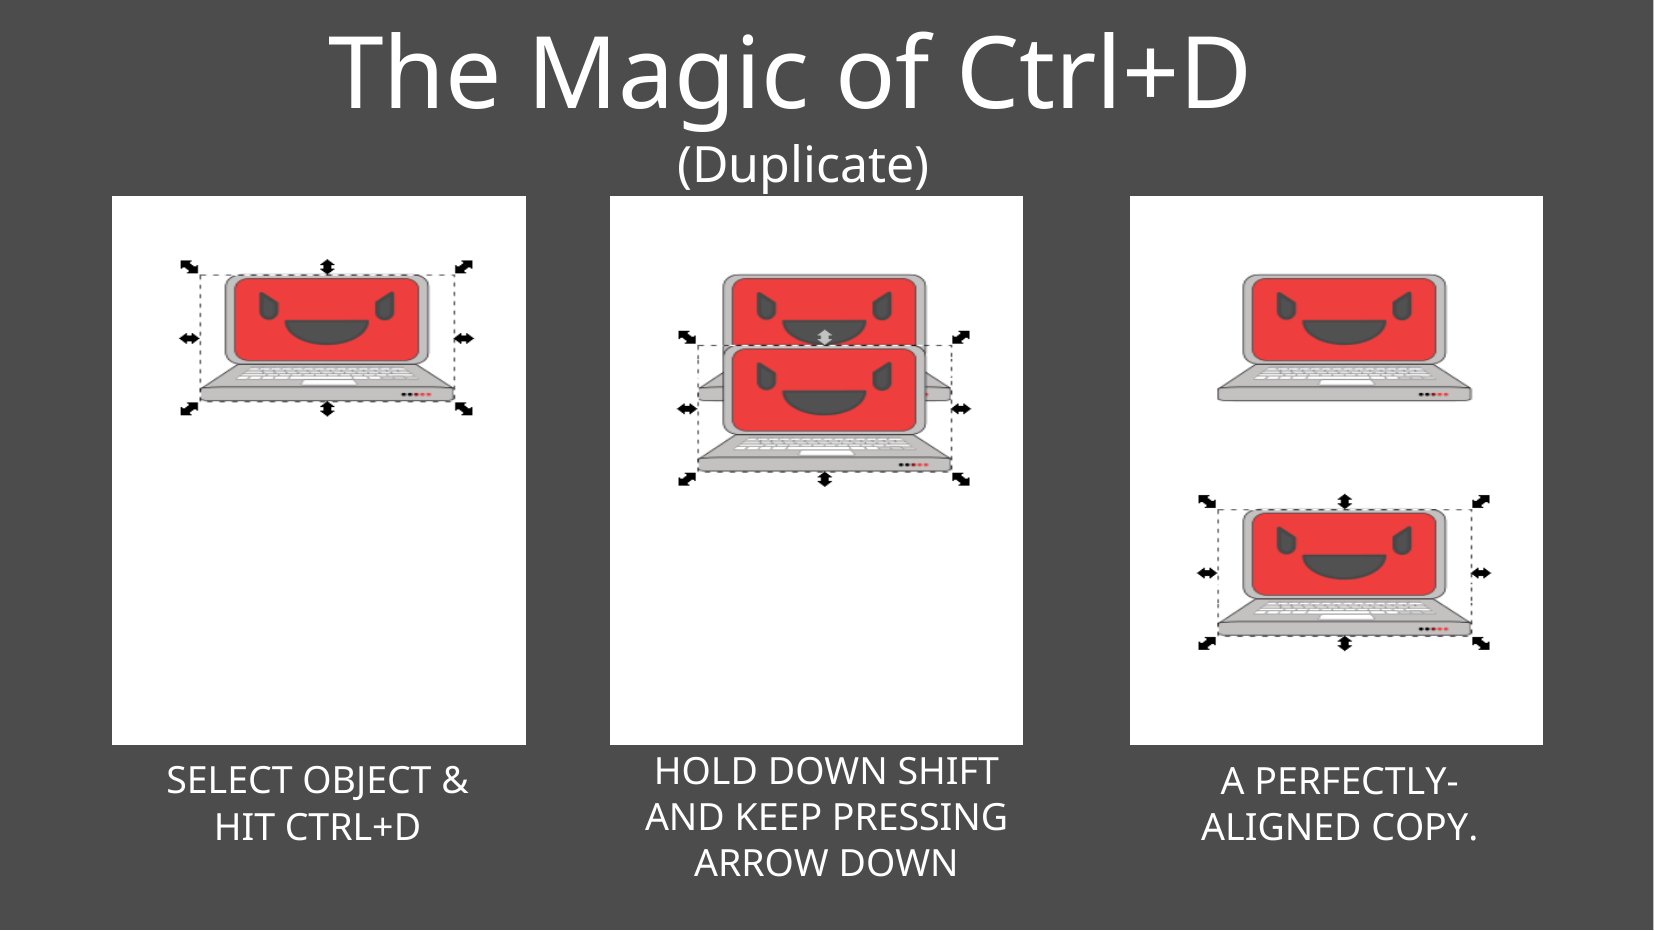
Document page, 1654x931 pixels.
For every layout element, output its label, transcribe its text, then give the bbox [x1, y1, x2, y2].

title HOLD DOWN SHIFT AND KEEP PRESSING ARROW DOWN [614, 752, 1039, 881]
title A PERFECTLY-ALIGNED COPY. [1152, 759, 1528, 847]
title SELECT OBJECT & HIT CTRL+D [130, 759, 506, 847]
picture [112, 196, 526, 745]
picture [1130, 196, 1543, 745]
picture [610, 196, 1023, 745]
title The Magic of Ctrl+D (Duplicate) [53, 4, 1554, 202]
